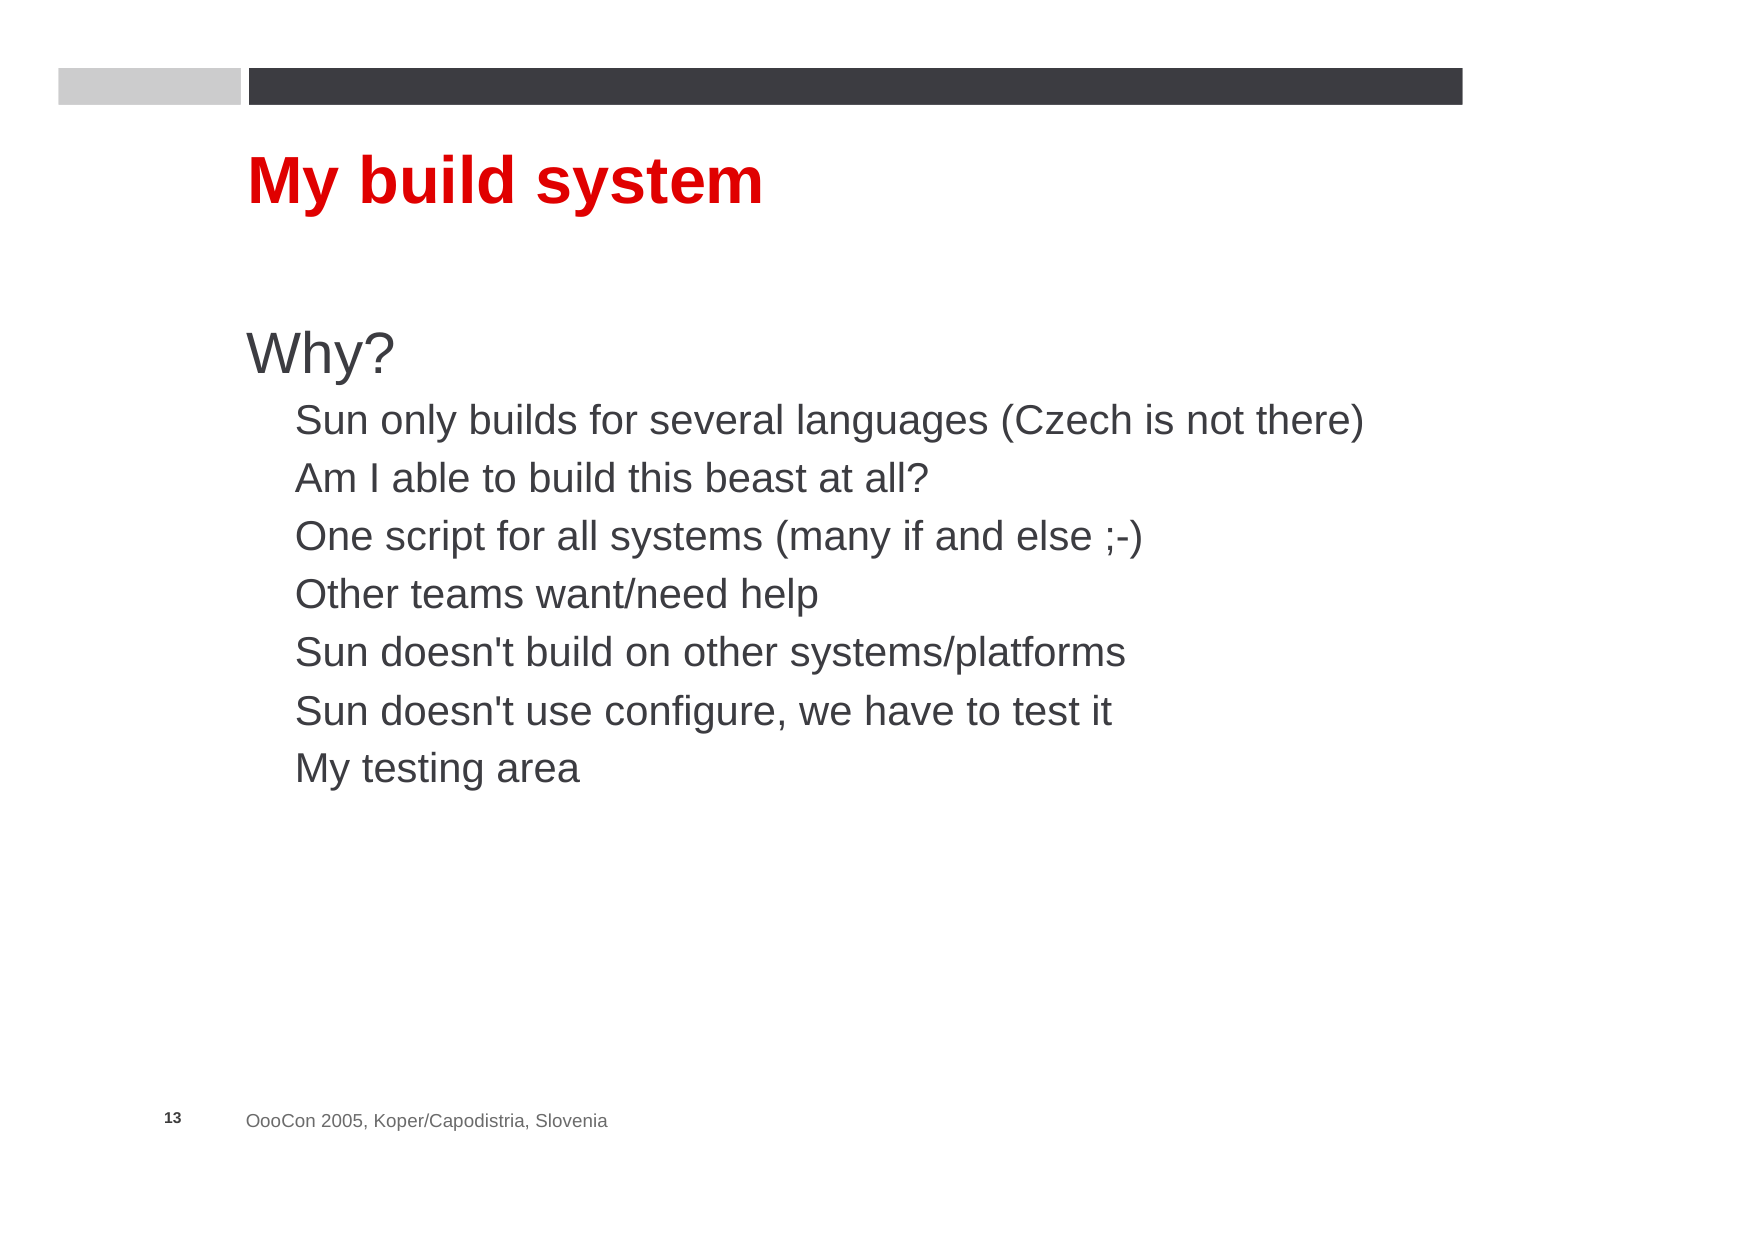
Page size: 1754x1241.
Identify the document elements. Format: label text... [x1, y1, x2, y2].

list Why? Sun only builds for several languages (Czech is not there) Am I able to build this beast at all? One script for all systems (many if and else ;-) Other teams want/need help Sun doesn't build on other systems/platforms Sun doesn't use configure, we have to test it My testing area [246, 304, 1600, 1034]
title My build system [247, 100, 1581, 263]
